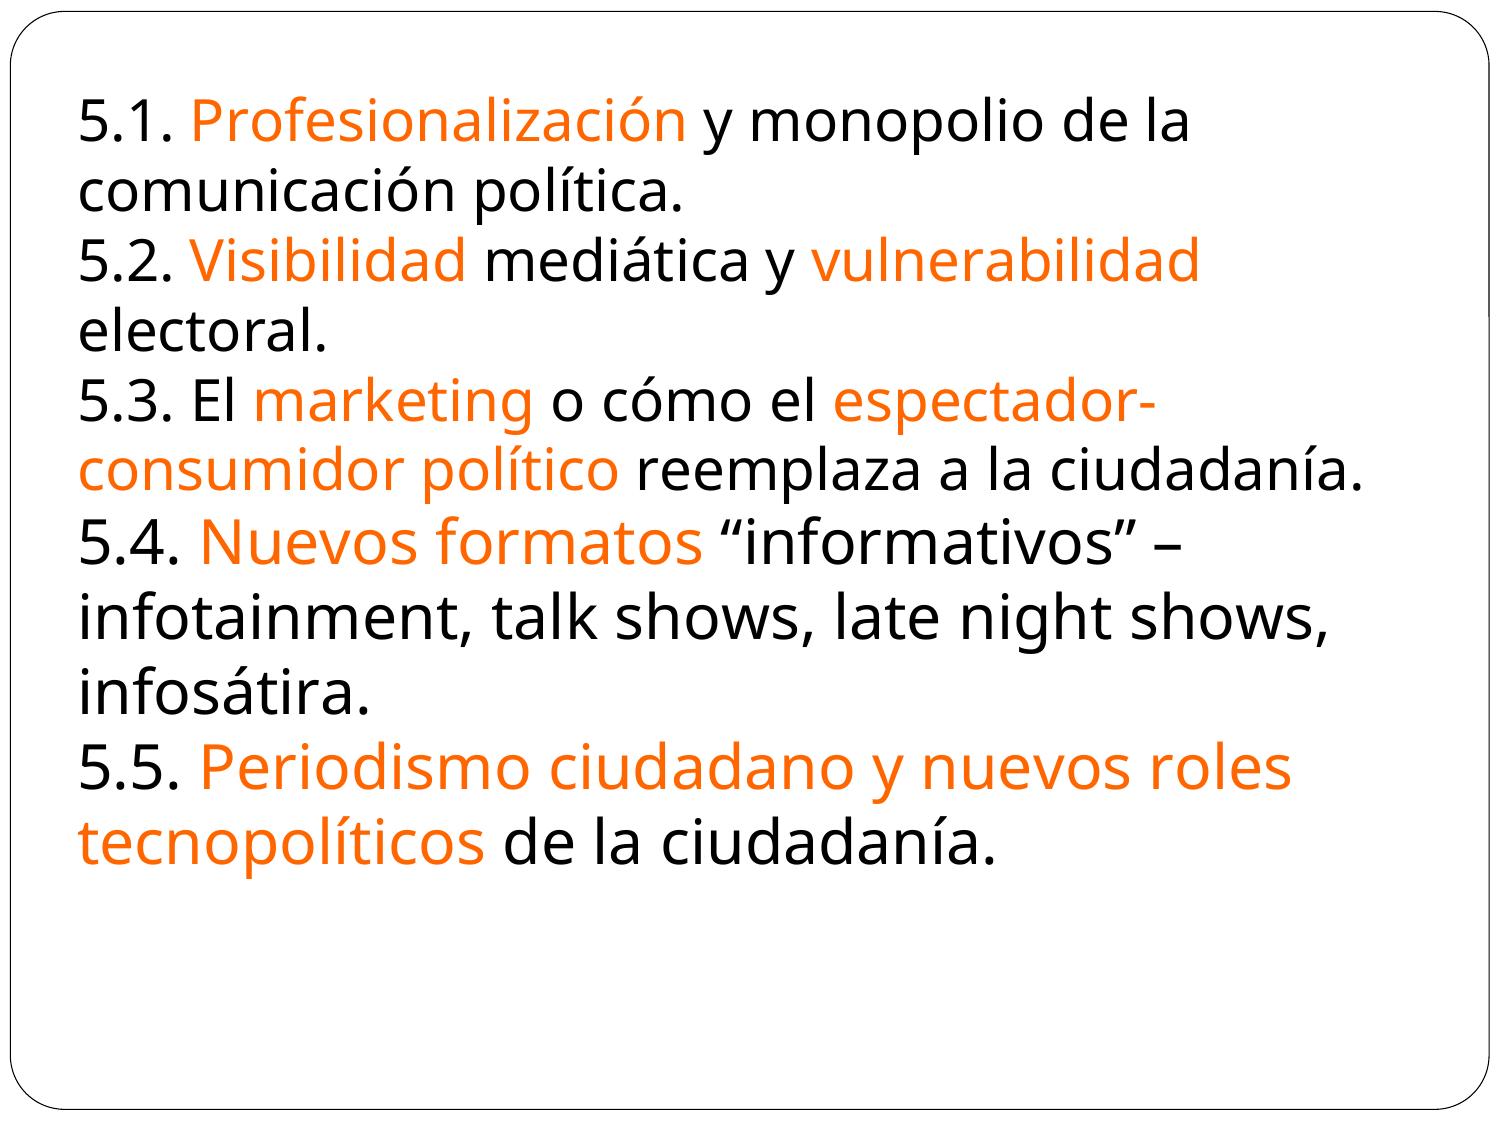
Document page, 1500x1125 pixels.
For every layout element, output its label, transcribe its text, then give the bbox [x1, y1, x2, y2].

text_box 5.1. Profesionalización y monopolio de la comunicación política. 5.2. Visibilidad mediática y vulnerabilidad electoral. 5.3. El marketing o cómo el espectador-consumidor político reemplaza a la ciudadanía. 5.4. Nuevos formatos “informativos” – infotainment, talk shows, late night shows, infosátira. 5.5. Periodismo ciudadano y nuevos roles tecnopolíticos de la ciudadanía. [62, 75, 1438, 886]
